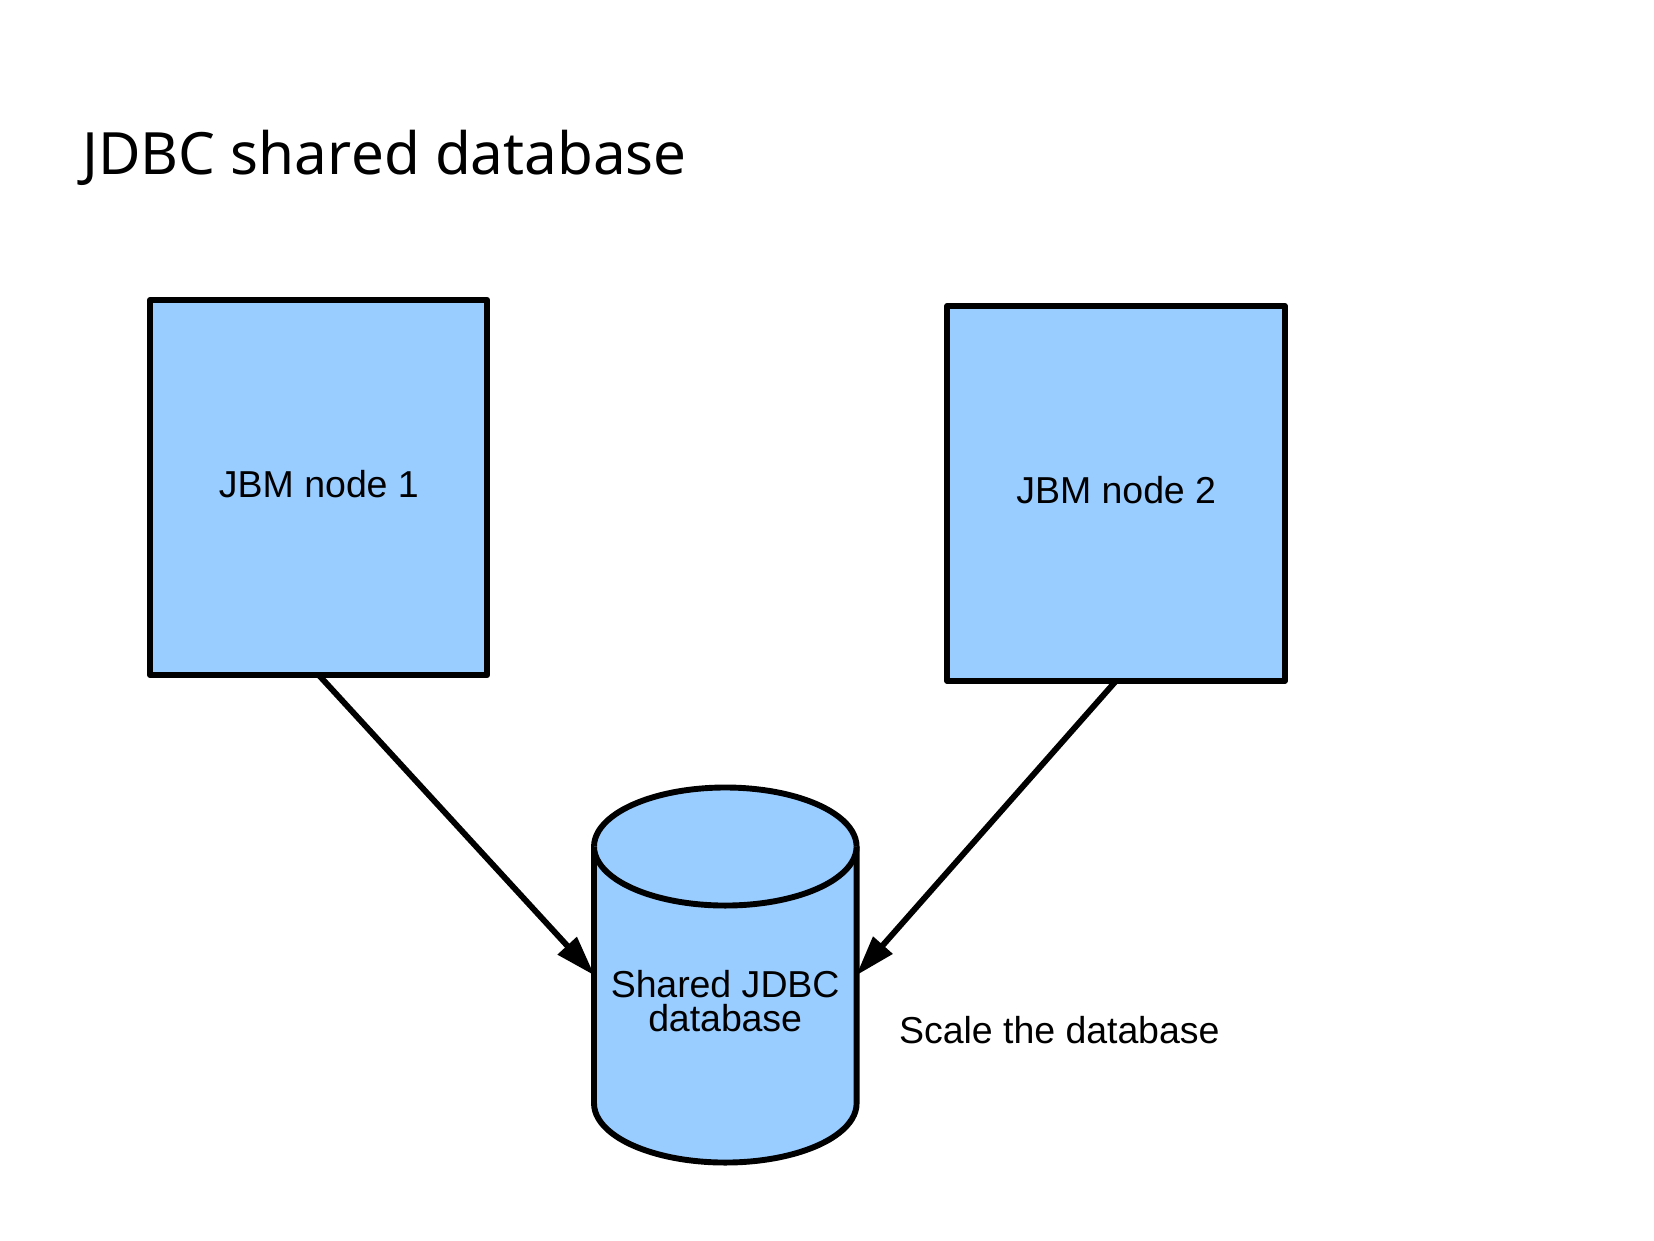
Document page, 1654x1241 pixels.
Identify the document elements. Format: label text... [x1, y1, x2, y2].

text_box Scale the database [884, 1008, 1235, 1080]
text_box JBM node 1 [149, 300, 488, 676]
text_box JBM node 2 [947, 305, 1285, 681]
text_box Shared JDBC database [594, 787, 857, 1163]
title JDBC shared database [82, 49, 1571, 256]
